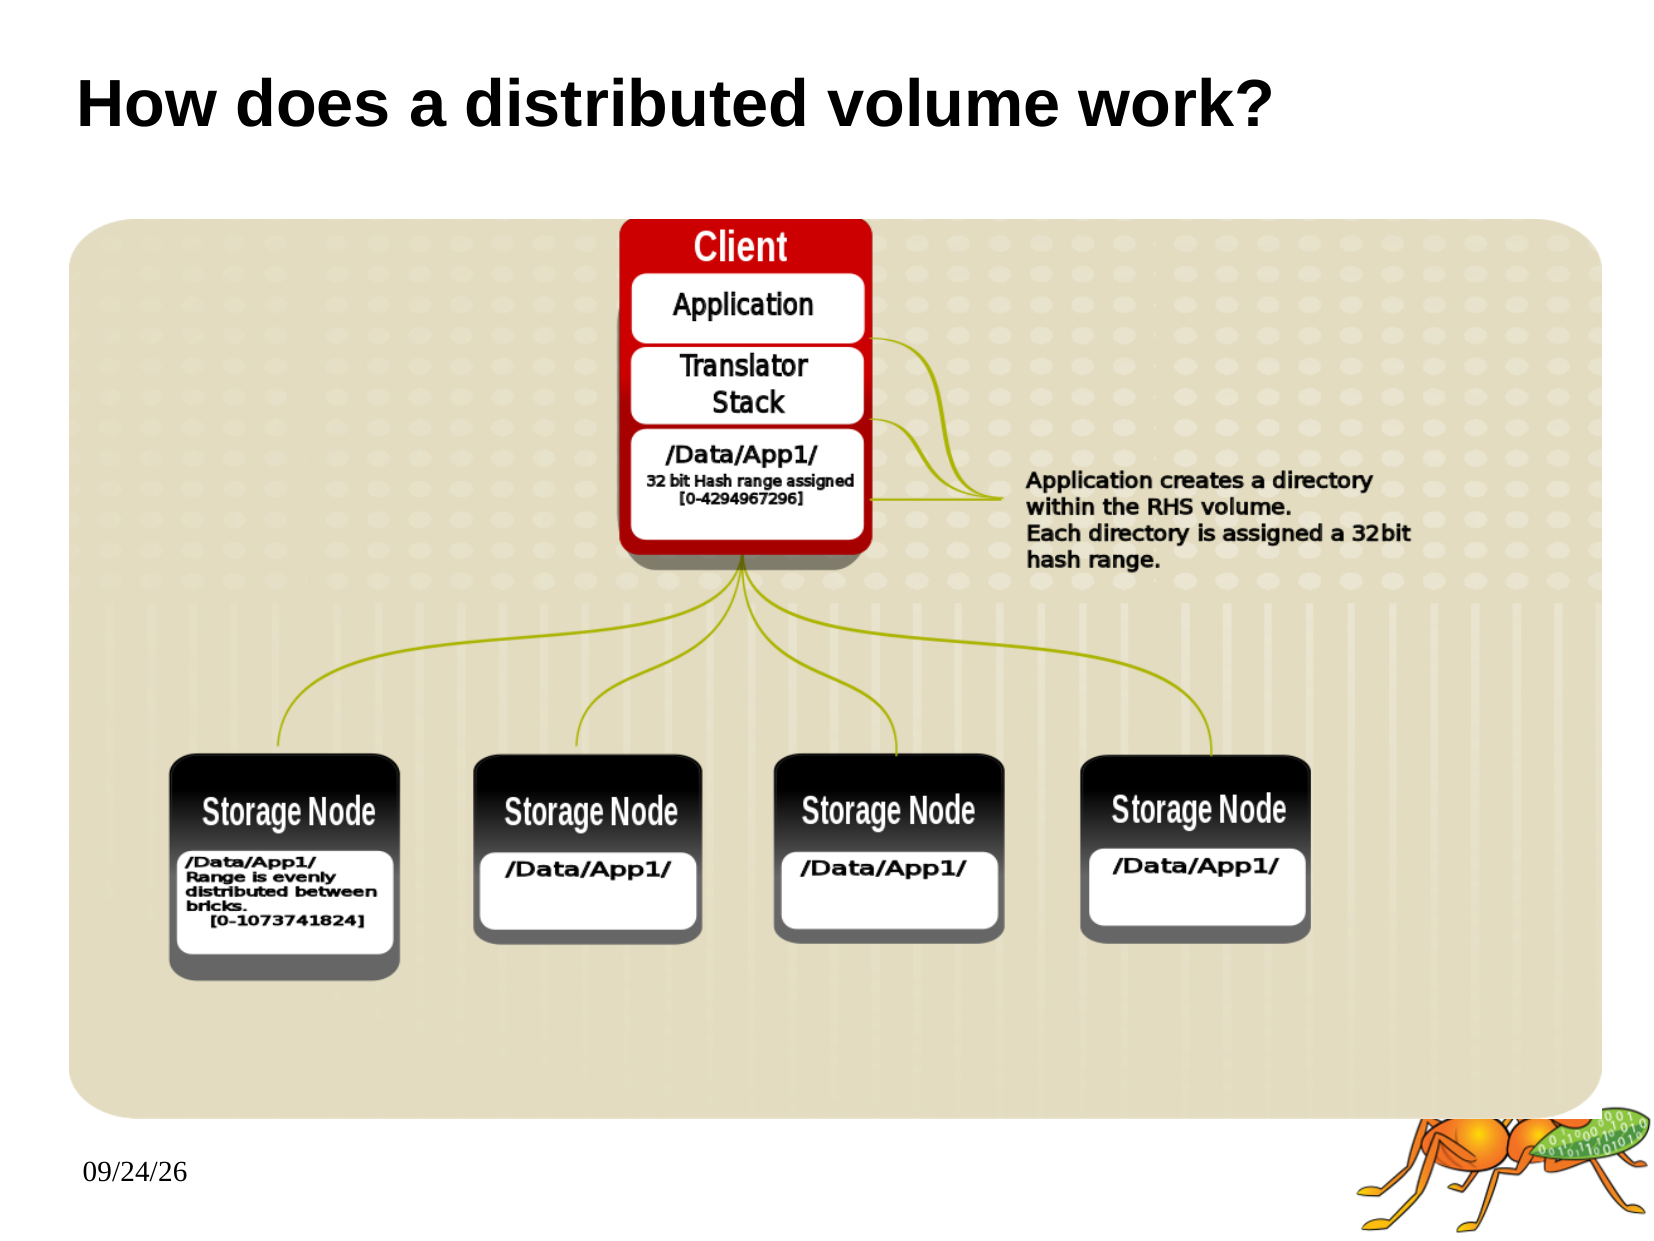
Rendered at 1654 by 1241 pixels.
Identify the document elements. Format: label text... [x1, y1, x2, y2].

text_box How does a distributed volume work? [41, 59, 1312, 149]
picture [69, 219, 1654, 1235]
